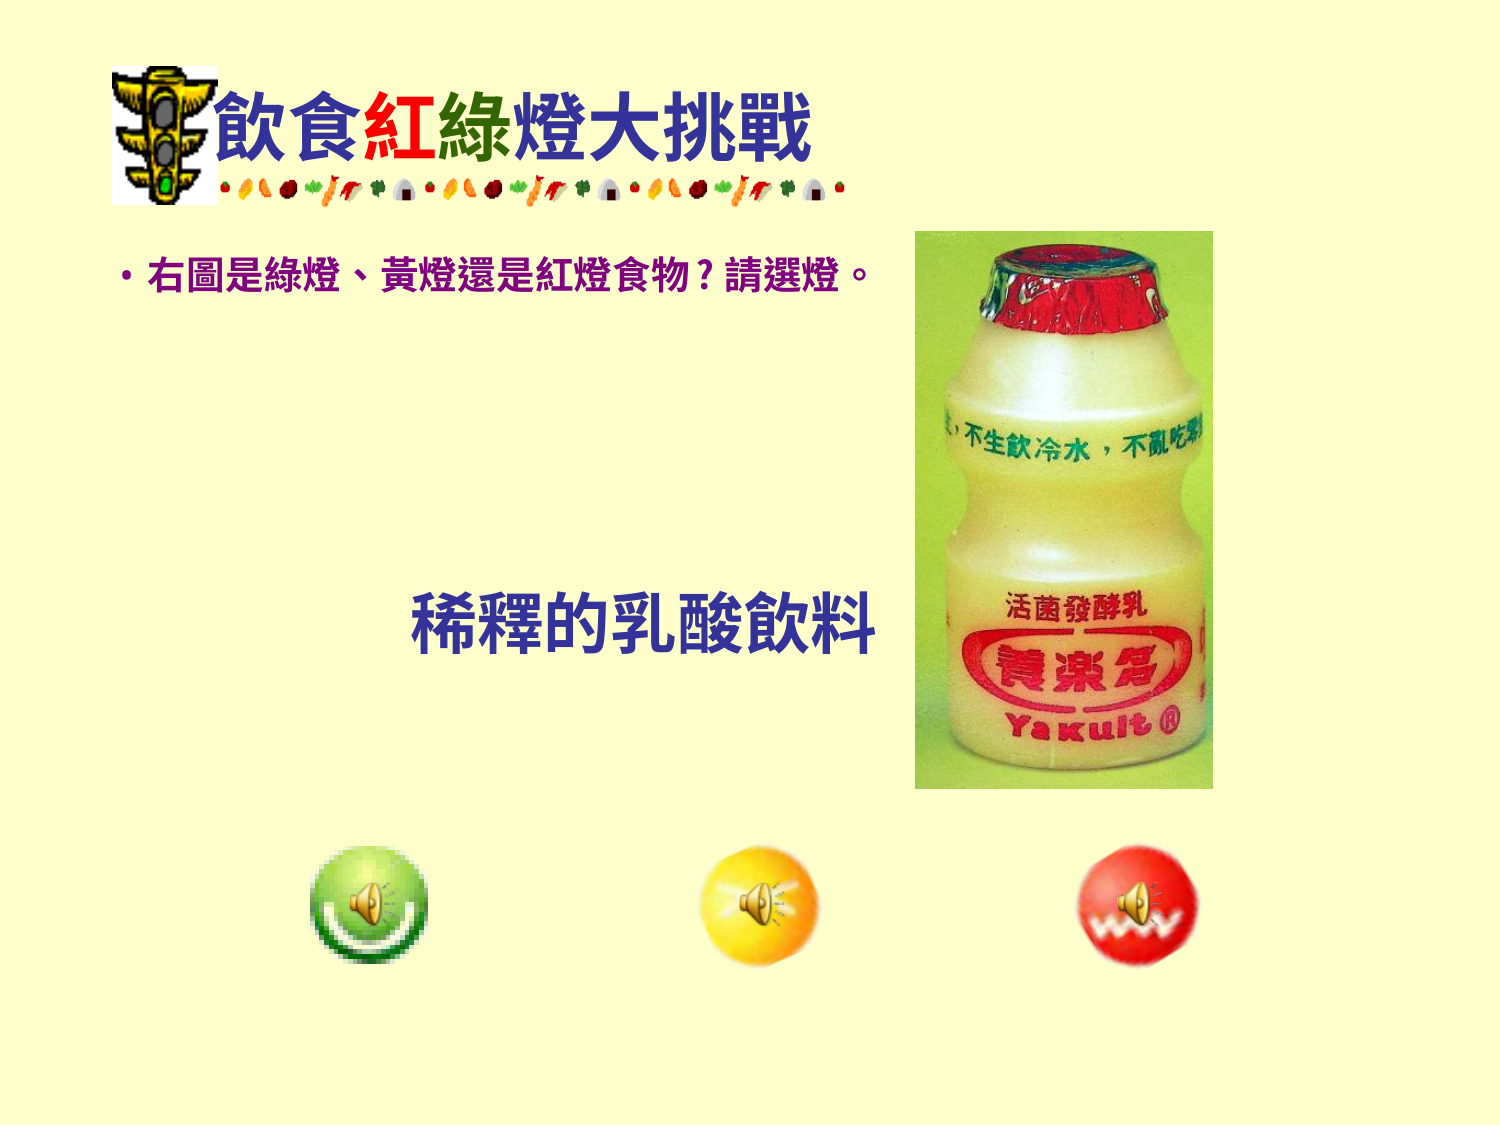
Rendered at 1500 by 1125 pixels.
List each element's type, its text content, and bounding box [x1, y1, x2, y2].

list 右圖是綠燈、黃燈還是紅燈食物?請選燈。 [100, 243, 857, 351]
picture [1048, 817, 1231, 992]
picture [112, 66, 847, 209]
picture [673, 822, 850, 988]
picture [301, 846, 443, 964]
text_box 稀釋的乳酸飲料 [395, 574, 893, 670]
text_box 飲食紅綠燈大挑戰 [194, 78, 868, 173]
picture [915, 231, 1213, 790]
